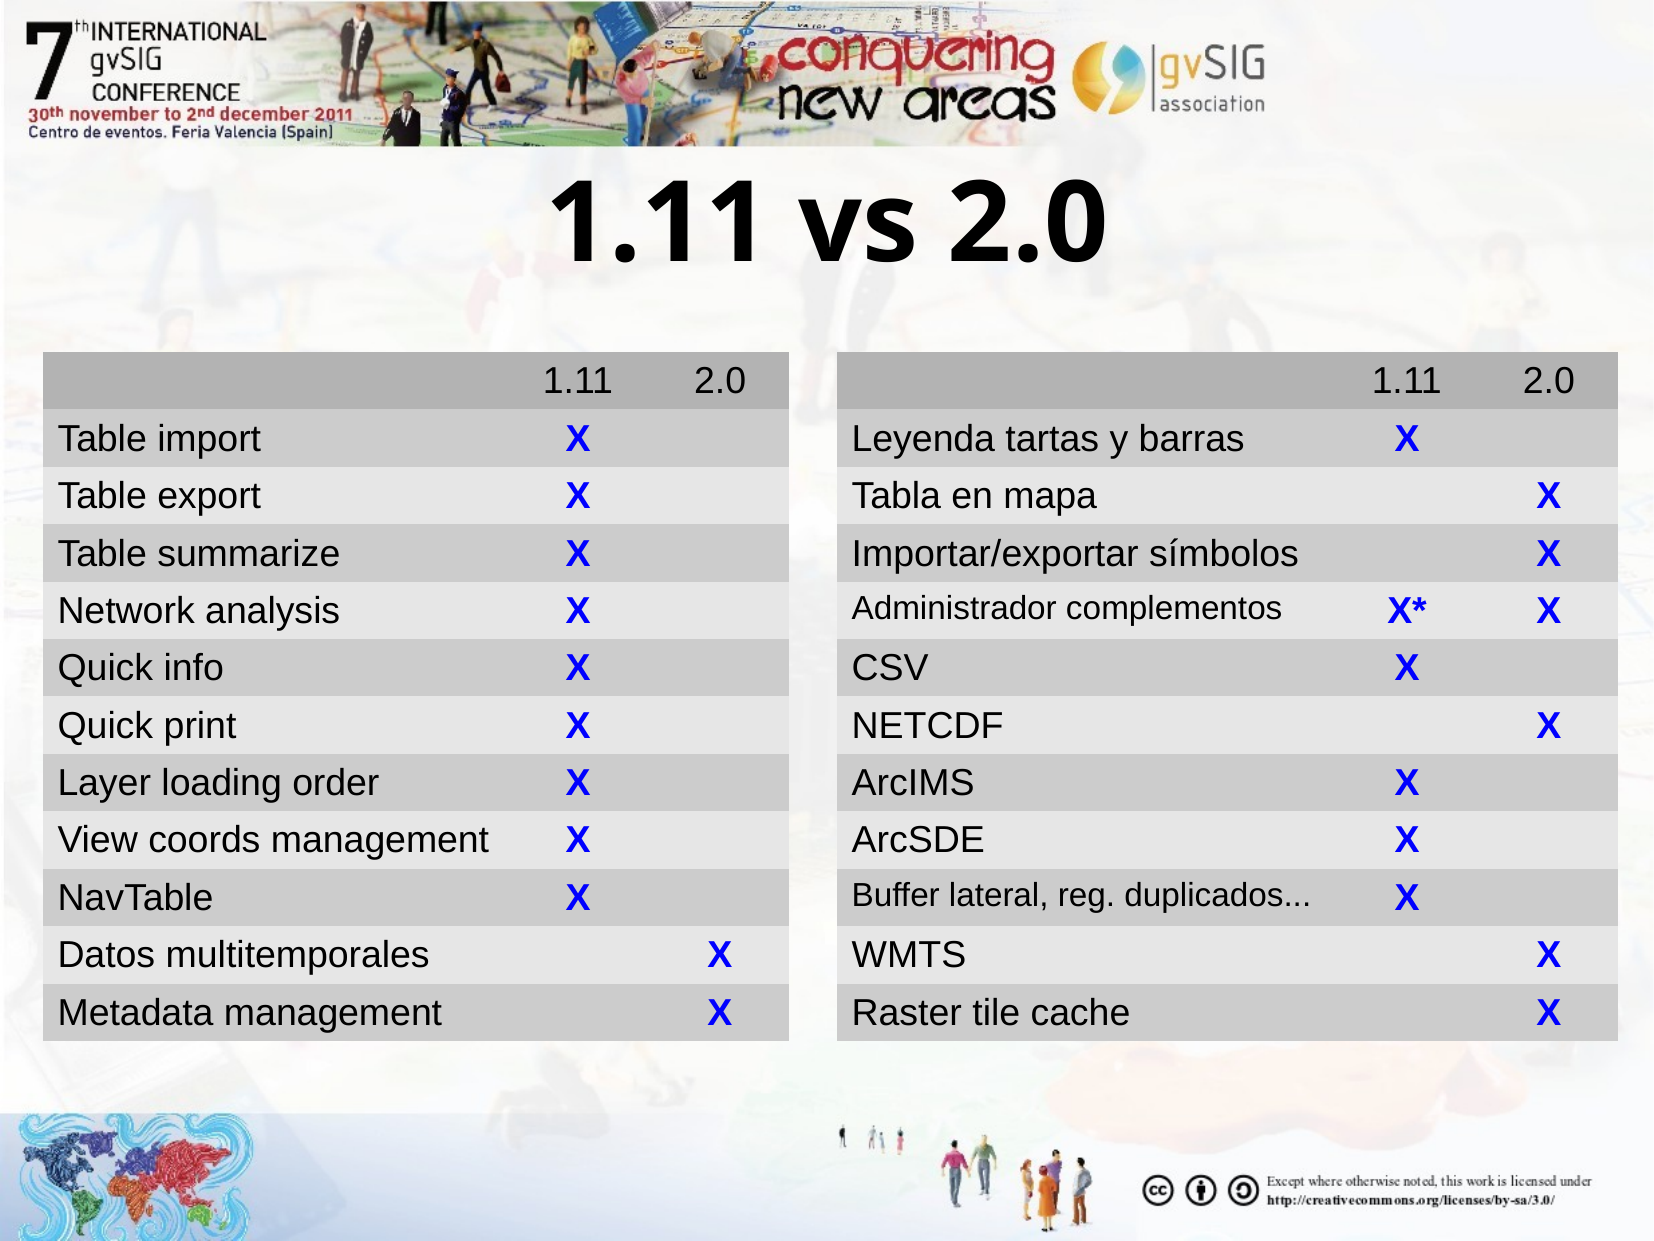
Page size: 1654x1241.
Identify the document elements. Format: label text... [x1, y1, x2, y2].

table_cell [1480, 754, 1618, 811]
table_cell X [506, 869, 651, 926]
table_cell [651, 467, 789, 524]
table_cell X [651, 926, 789, 984]
table_cell [1480, 811, 1618, 869]
table_cell [651, 696, 789, 754]
table_cell X [506, 754, 651, 811]
table_cell NETCDF [837, 696, 1334, 754]
table_cell [651, 639, 789, 696]
table_cell X [506, 696, 651, 754]
table_cell [651, 582, 789, 639]
table_cell Administrador complementos [837, 582, 1334, 639]
table_cell Quick info [43, 639, 506, 696]
table_cell CSV [837, 639, 1334, 696]
table_cell [651, 409, 789, 467]
table_cell X [1480, 696, 1618, 754]
table_header [43, 352, 506, 409]
table_cell X [1334, 869, 1480, 926]
table_cell Datos multitemporales [43, 926, 506, 984]
table_cell [651, 524, 789, 582]
table_cell [506, 984, 651, 1041]
table_cell Raster tile cache [837, 984, 1334, 1041]
table_cell X [1480, 467, 1618, 524]
table_cell [1480, 639, 1618, 696]
table_cell X [1334, 811, 1480, 869]
table_cell Table import [43, 409, 506, 467]
table_cell WMTS [837, 926, 1334, 984]
table_cell X [1334, 754, 1480, 811]
table_cell X [1480, 926, 1618, 984]
table_cell NavTable [43, 869, 506, 926]
table_cell X [1480, 524, 1618, 582]
table_cell X [506, 467, 651, 524]
table_cell Table export [43, 467, 506, 524]
table_cell X [506, 582, 651, 639]
table_cell Table summarize [43, 524, 506, 582]
table_cell X [506, 524, 651, 582]
table_header 1.11 [1334, 352, 1480, 409]
table_cell [1334, 984, 1480, 1041]
table_cell [1334, 524, 1480, 582]
table_cell Leyenda tartas y barras [837, 409, 1334, 467]
table_cell [506, 926, 651, 984]
table_cell View coords management [43, 811, 506, 869]
table_cell [1334, 467, 1480, 524]
table_cell X [1480, 984, 1618, 1041]
table_cell X [506, 811, 651, 869]
table_cell [1334, 696, 1480, 754]
table_cell Layer loading order [43, 754, 506, 811]
table_header [837, 352, 1334, 409]
table_header 2.0 [1480, 352, 1618, 409]
table_cell [651, 754, 789, 811]
table_cell [1480, 869, 1618, 926]
table_cell [651, 869, 789, 926]
table_cell Buffer lateral, reg. duplicados... [837, 869, 1334, 926]
table_cell X* [1334, 582, 1480, 639]
table_cell X [651, 984, 789, 1041]
table_cell X [506, 639, 651, 696]
table_cell Metadata management [43, 984, 506, 1041]
table_cell X [1334, 639, 1480, 696]
table_cell Quick print [43, 696, 506, 754]
table_cell Tabla en mapa [837, 467, 1334, 524]
table_header 2.0 [651, 352, 789, 409]
table_cell Importar/exportar símbolos [837, 524, 1334, 582]
title 1.11 vs 2.0 [59, 141, 1595, 349]
table_cell X [506, 409, 651, 467]
table_cell ArcIMS [837, 754, 1334, 811]
table_cell X [1480, 582, 1618, 639]
table_cell X [1334, 409, 1480, 467]
table_header 1.11 [506, 352, 651, 409]
picture [0, 0, 1654, 1241]
table_cell [1480, 409, 1618, 467]
table_cell [1334, 926, 1480, 984]
table_cell [651, 811, 789, 869]
table_cell ArcSDE [837, 811, 1334, 869]
table_cell Network analysis [43, 582, 506, 639]
